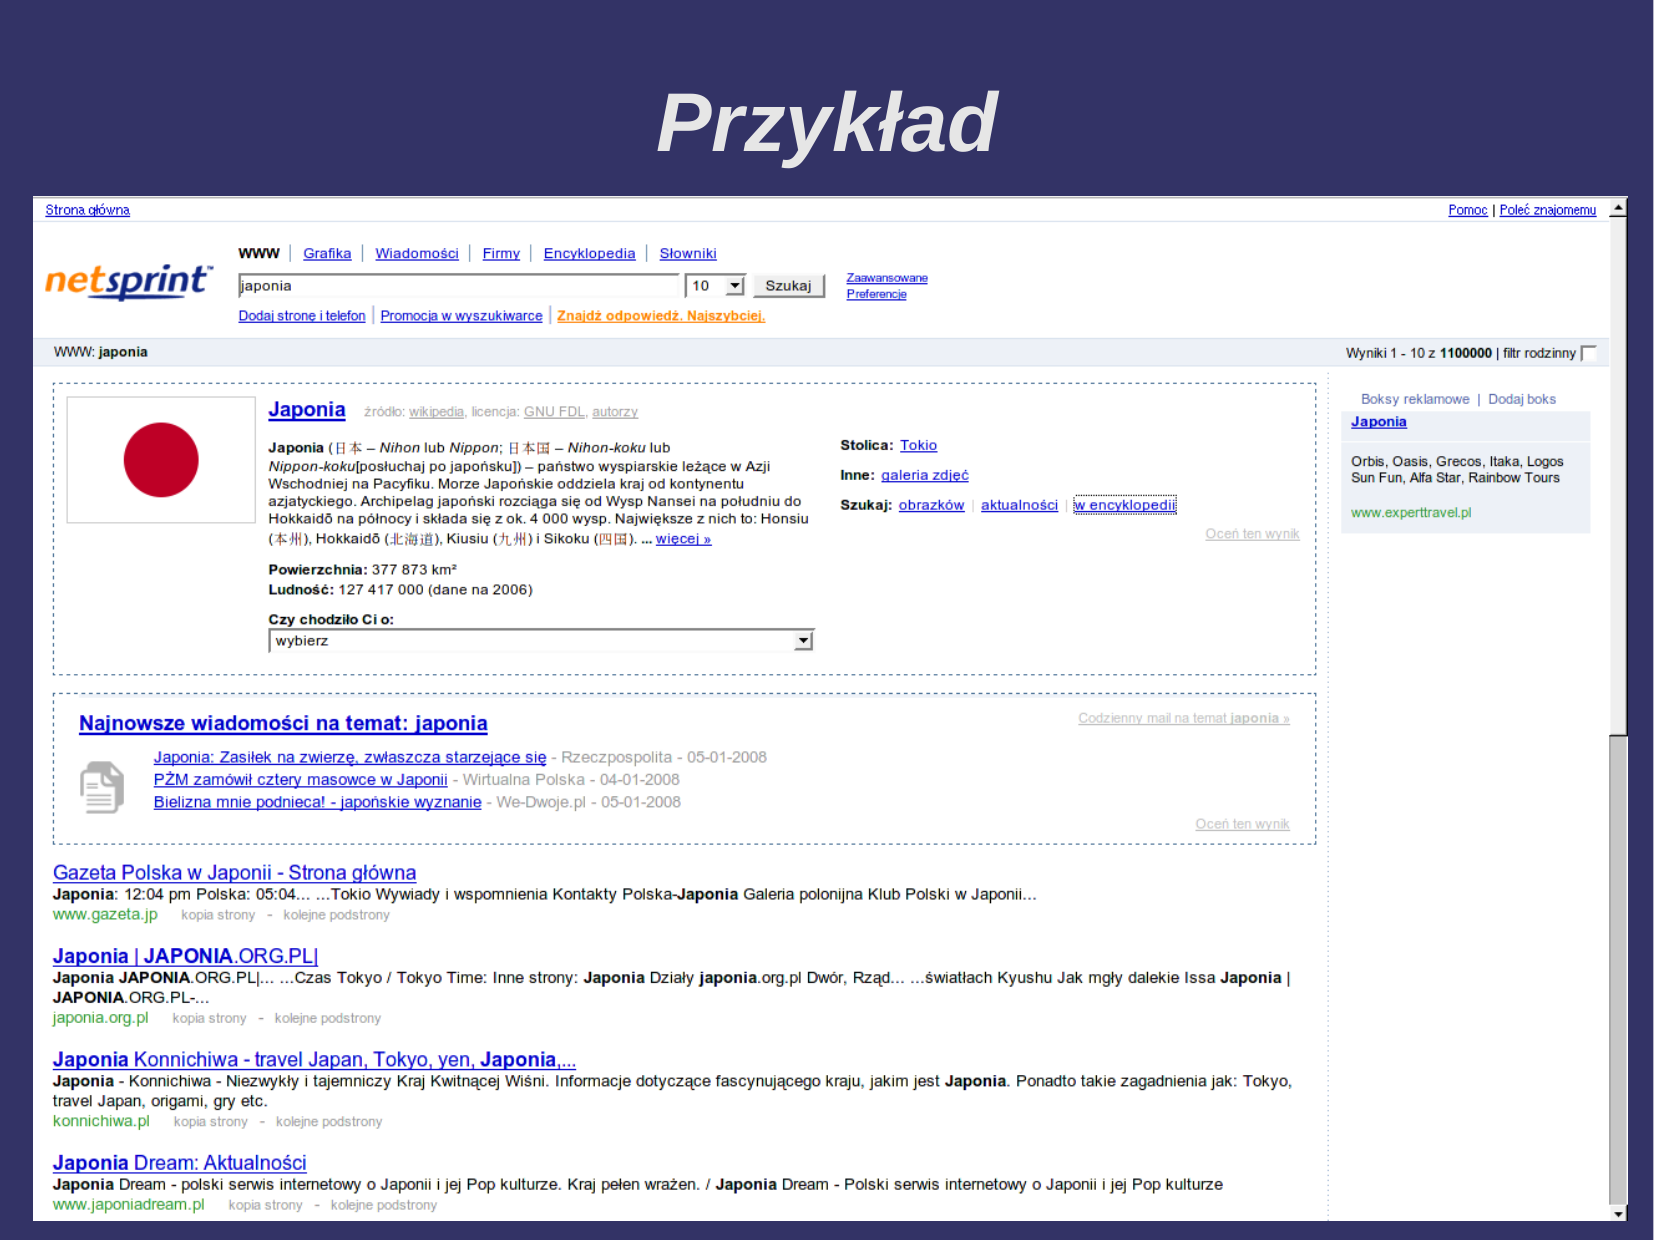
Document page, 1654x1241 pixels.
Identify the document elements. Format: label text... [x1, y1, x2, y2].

title Przykład [121, 19, 1534, 196]
picture [33, 196, 1628, 1221]
